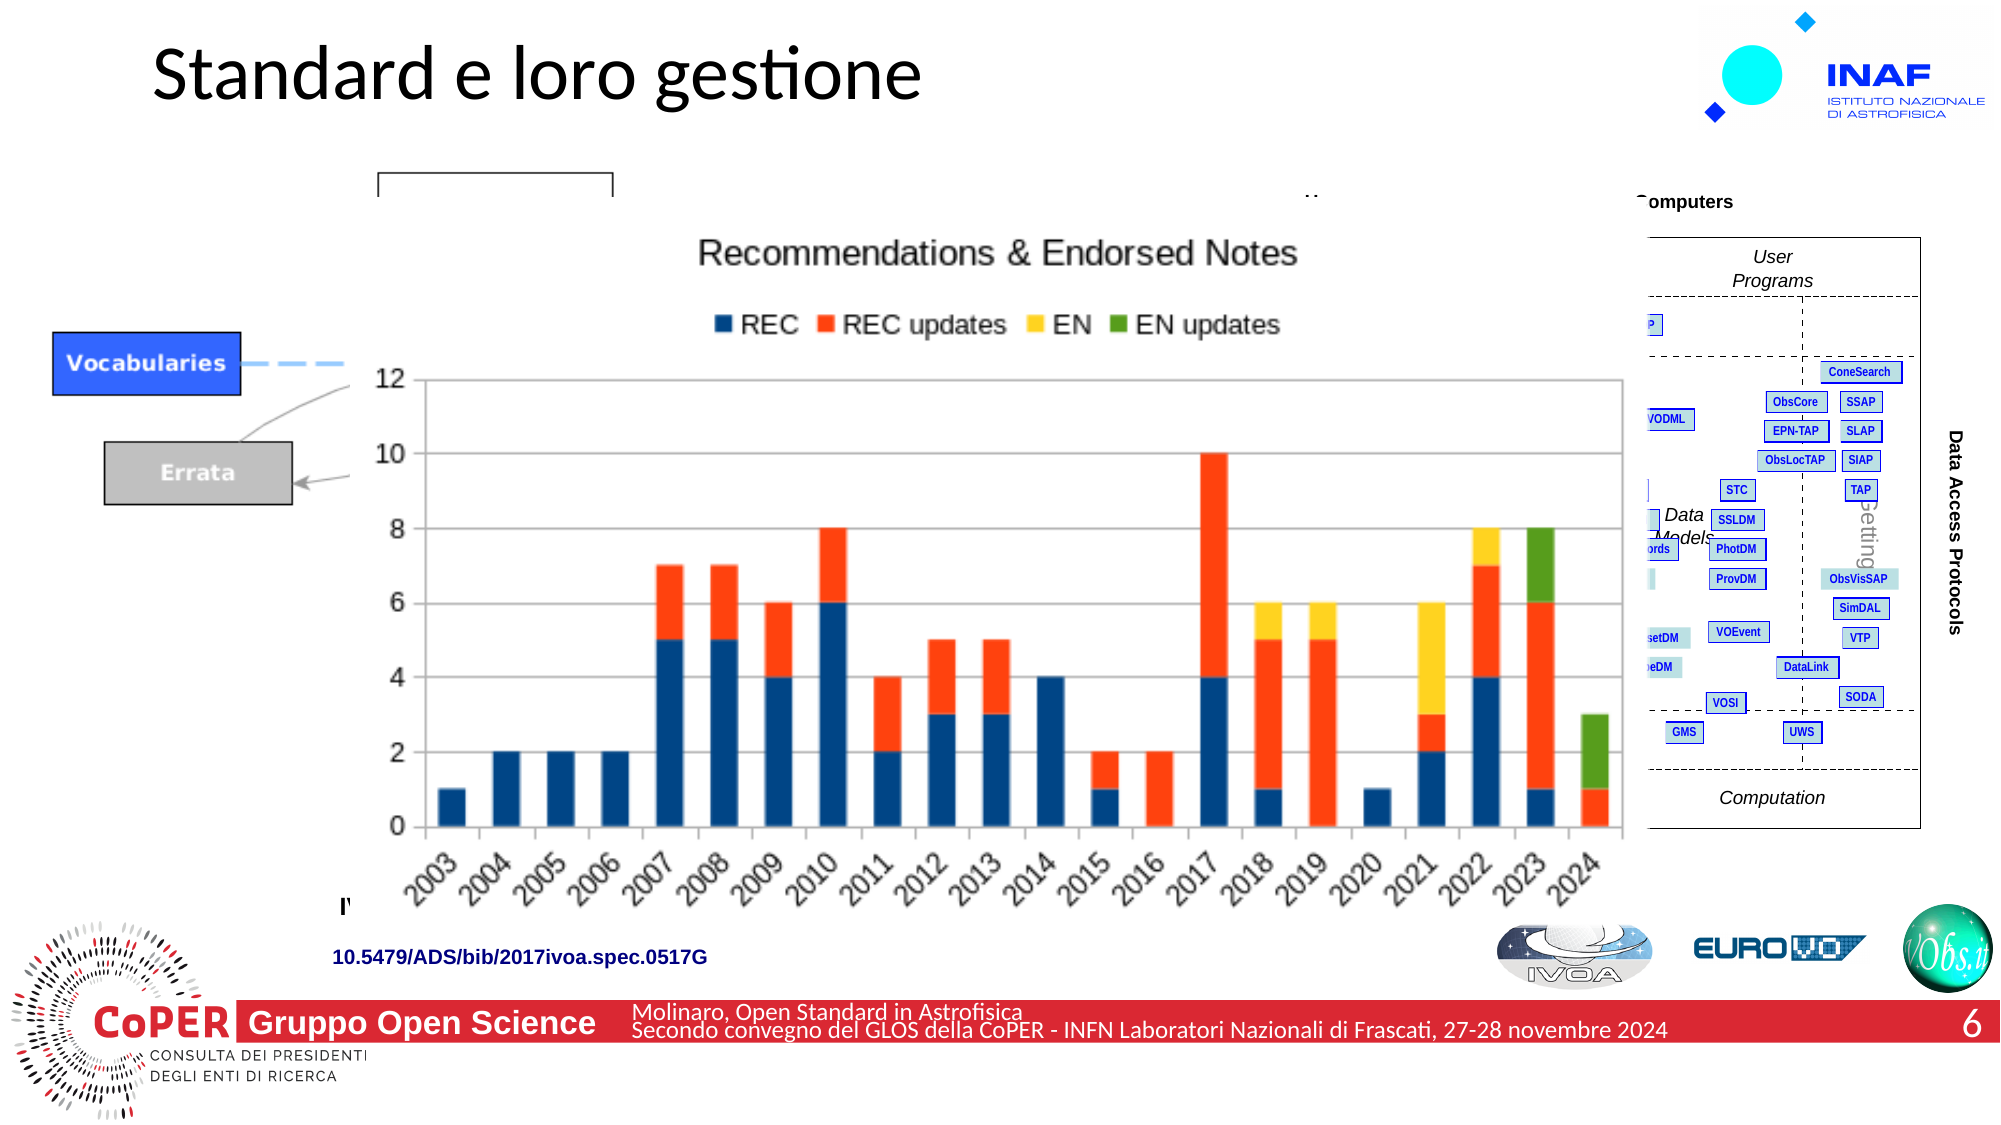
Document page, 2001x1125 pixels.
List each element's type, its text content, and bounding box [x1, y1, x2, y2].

picture [29, 149, 1980, 993]
text_box IVOA Document Standards 2.0 10.5479/ADS/bib/2017ivoa.spec.0517G [311, 885, 729, 986]
slide_number <number> [1898, 999, 1998, 1043]
picture [1903, 904, 1993, 993]
title Standard e loro gestione [137, 24, 1698, 125]
picture [1698, 5, 1994, 130]
picture [11, 921, 366, 1120]
footer Molinaro, Open Standard in Astrofisica Secondo convegno del GLOS della CoPER - INFN Laboratori Nazionali di Frascati, 27-28 novembre 2024 [616, 1002, 1863, 1048]
picture [1691, 932, 1870, 965]
